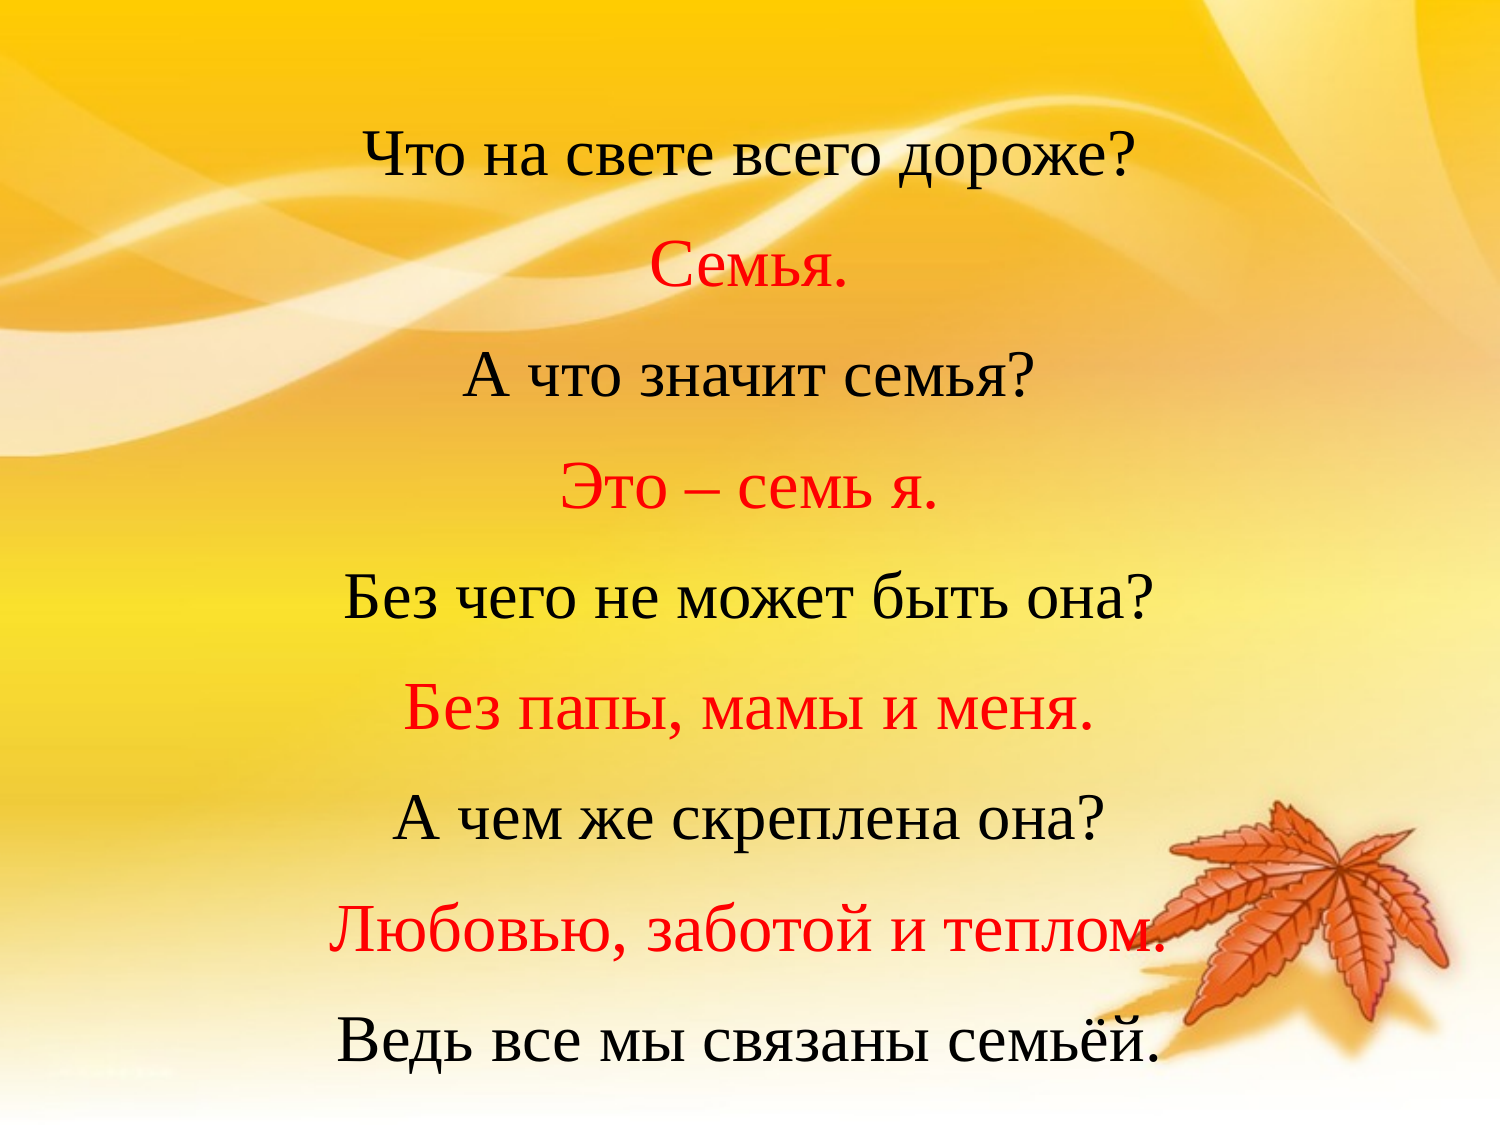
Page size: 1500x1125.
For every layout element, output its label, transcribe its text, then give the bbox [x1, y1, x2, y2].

list Что на свете всего дороже? Семья. А что значит семья? Это – семь я. Без чего не может быть она? Без папы, мамы и меня. А чем же скреплена она? Любовью, заботой и теплом. Ведь все мы связаны семьёй. [75, 93, 1425, 1125]
picture [0, 0, 1500, 1125]
